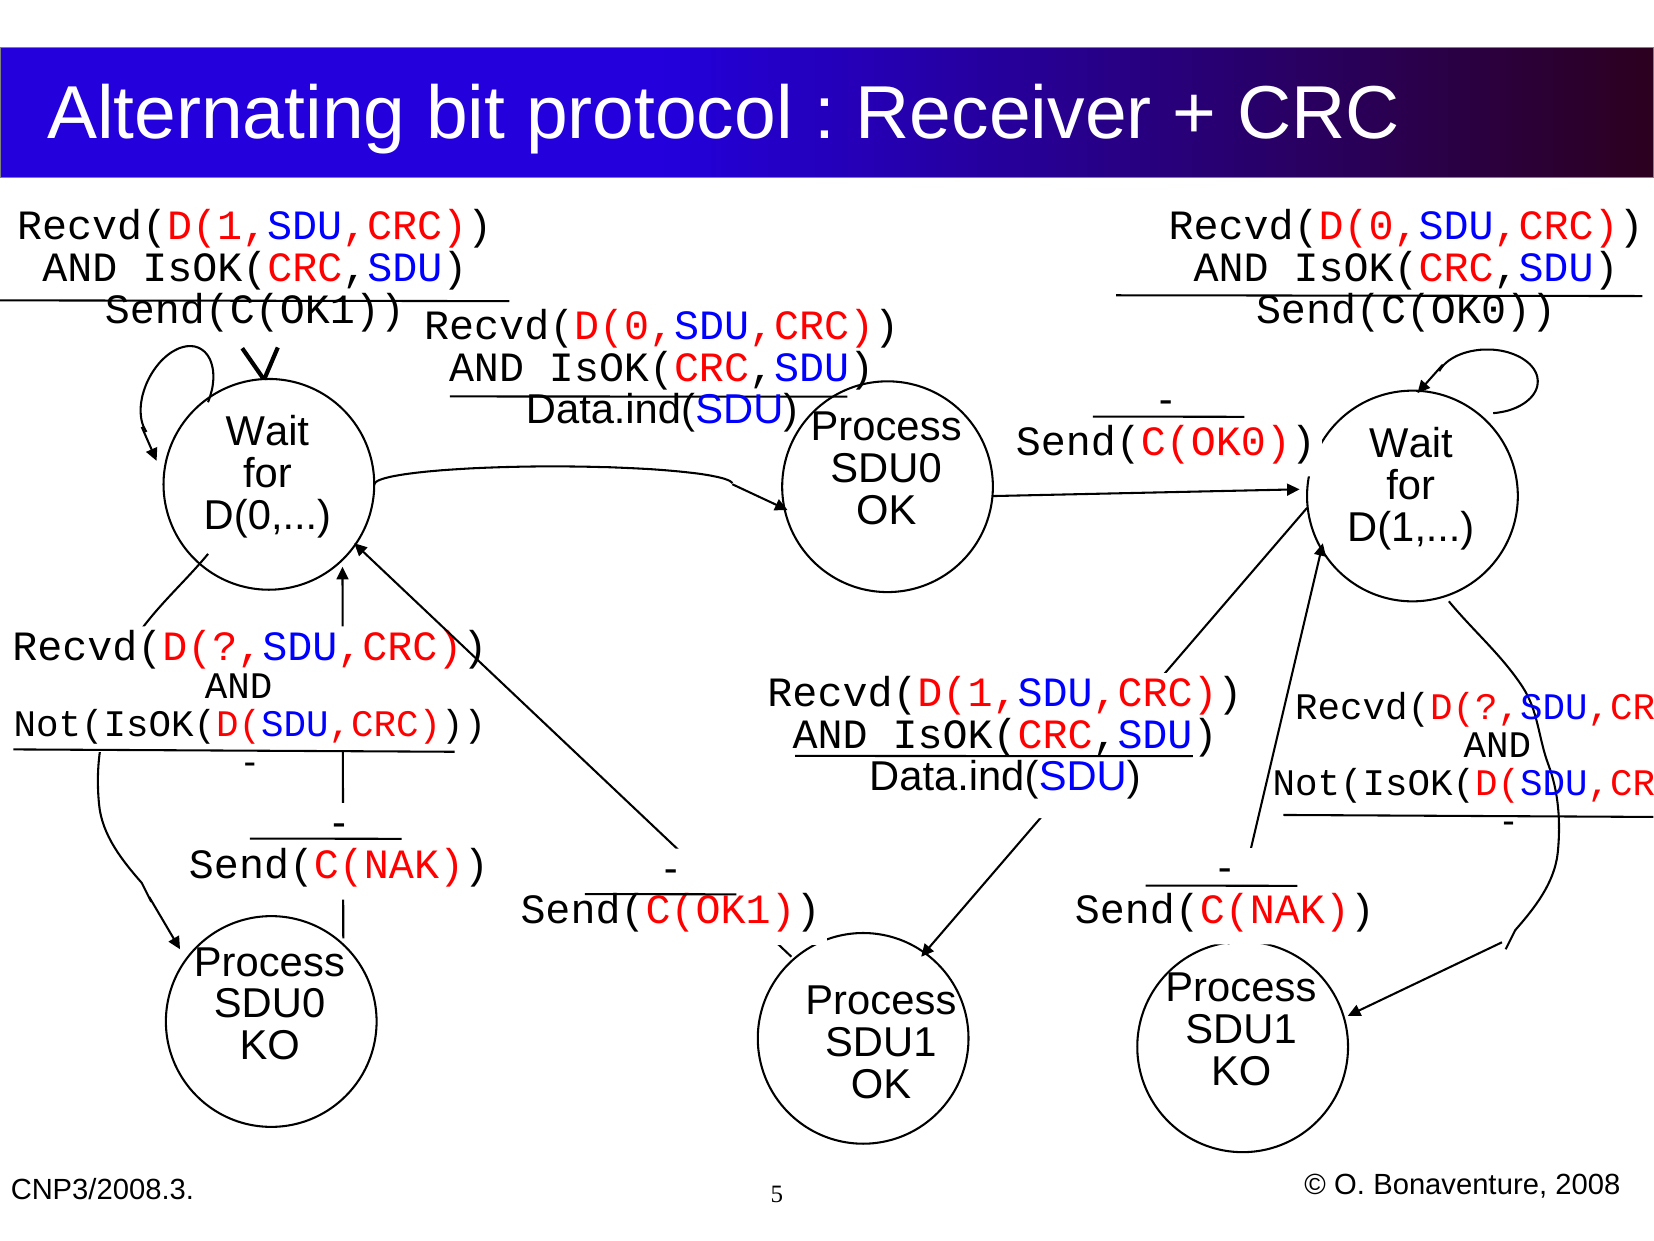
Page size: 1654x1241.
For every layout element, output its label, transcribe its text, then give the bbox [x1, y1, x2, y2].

text_box Process SDU1 OK [805, 980, 957, 1107]
text_box Process SDU1 KO [1165, 967, 1317, 1094]
text_box Recvd(D(1,SDU,CRC)) AND IsOK(CRC,SDU) Send(C(OK1)) [17, 302, 493, 333]
text_box Recvd(D(0,SDU,CRC)) AND IsOK(CRC,SDU) Data.ind(SDU) [424, 305, 900, 432]
text_box Process SDU0 KO [193, 942, 346, 1069]
text_box [1010, 380, 1322, 477]
text_box Recvd(D(?,SDU,CRC)) AND Not(IsOK(D(SDU,CRC))) - [1257, 682, 1654, 849]
text_box Recvd(D(1,SDU,CRC)) AND IsOK(CRC,SDU) Data.ind(SDU) [767, 673, 1243, 800]
text_box [515, 848, 827, 945]
text_box - Send(C(OK1)) [520, 848, 821, 933]
text_box © O. Bonaventure, 2008 [1304, 1170, 1622, 1201]
text_box Wait for D(0,...) [203, 412, 332, 539]
text_box [1056, 848, 1394, 945]
text_box - Send(C(NAK)) [188, 803, 490, 888]
title Alternating bit protocol : Receiver + CRC [47, 6, 1477, 225]
text_box Recvd(D(1,SDU,CRC)) AND IsOK(CRC,SDU) Send(C(OK1)) [17, 206, 493, 300]
text_box Recvd(D(?,SDU,CRC)) AND Not(IsOK(D(SDU,CRC))) - [445, 626, 488, 667]
text_box Process SDU0 OK [810, 407, 962, 534]
text_box [732, 673, 1279, 819]
text_box Recvd(D(?,SDU,CRC)) AND Not(IsOK(D(SDU,CRC))) - [12, 626, 488, 782]
text_box Recvd(D(0,SDU,CRC)) AND IsOK(CRC,SDU) Send(C(OK0)) [1168, 206, 1644, 333]
text_box - Send(C(OK0)) [1015, 379, 1316, 464]
text_box [170, 803, 508, 900]
text_box CNP3/2008.3. [10, 1176, 263, 1212]
text_box - Send(C(NAK)) [1074, 847, 1375, 933]
text_box Wait for D(1,...) [1347, 424, 1475, 551]
